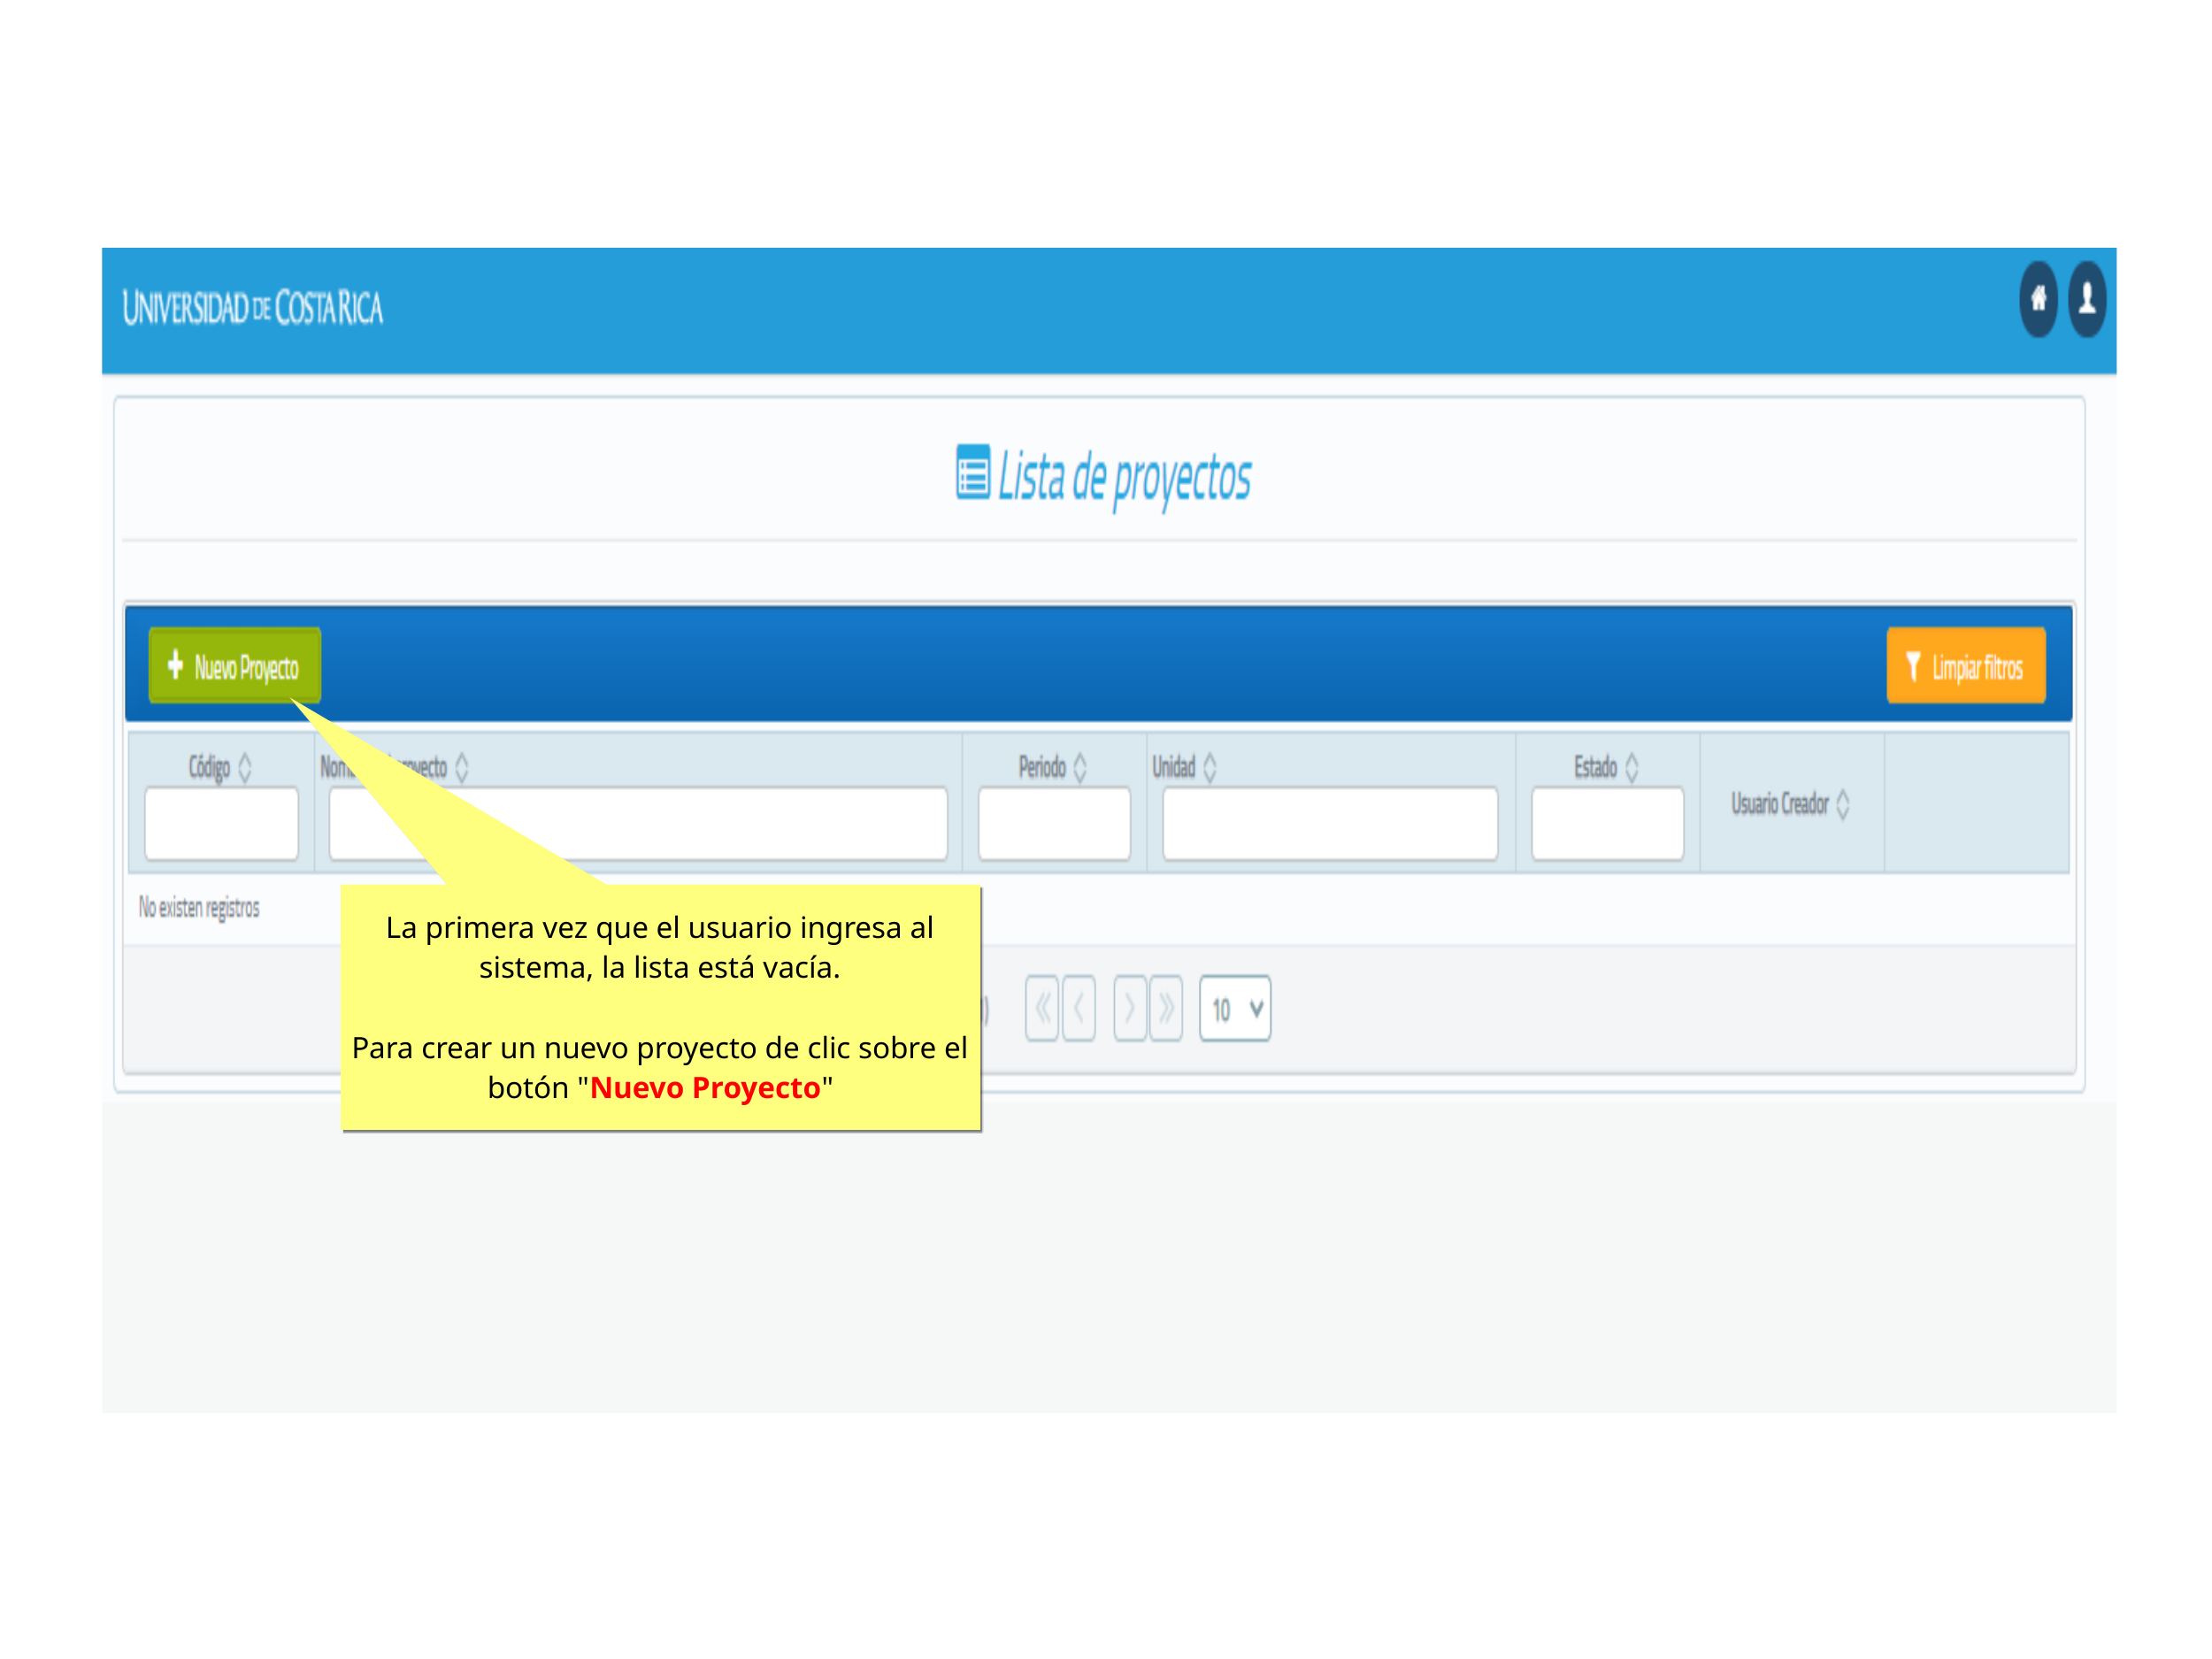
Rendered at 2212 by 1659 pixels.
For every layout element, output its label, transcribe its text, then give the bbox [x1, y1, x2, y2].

picture [102, 248, 2117, 1413]
text_box La primera vez que el usuario ingresa al sistema, la lista está vacía. Para crear un nuevo proyecto de clic sobre el botón "Nuevo Proyecto" [289, 697, 980, 1130]
